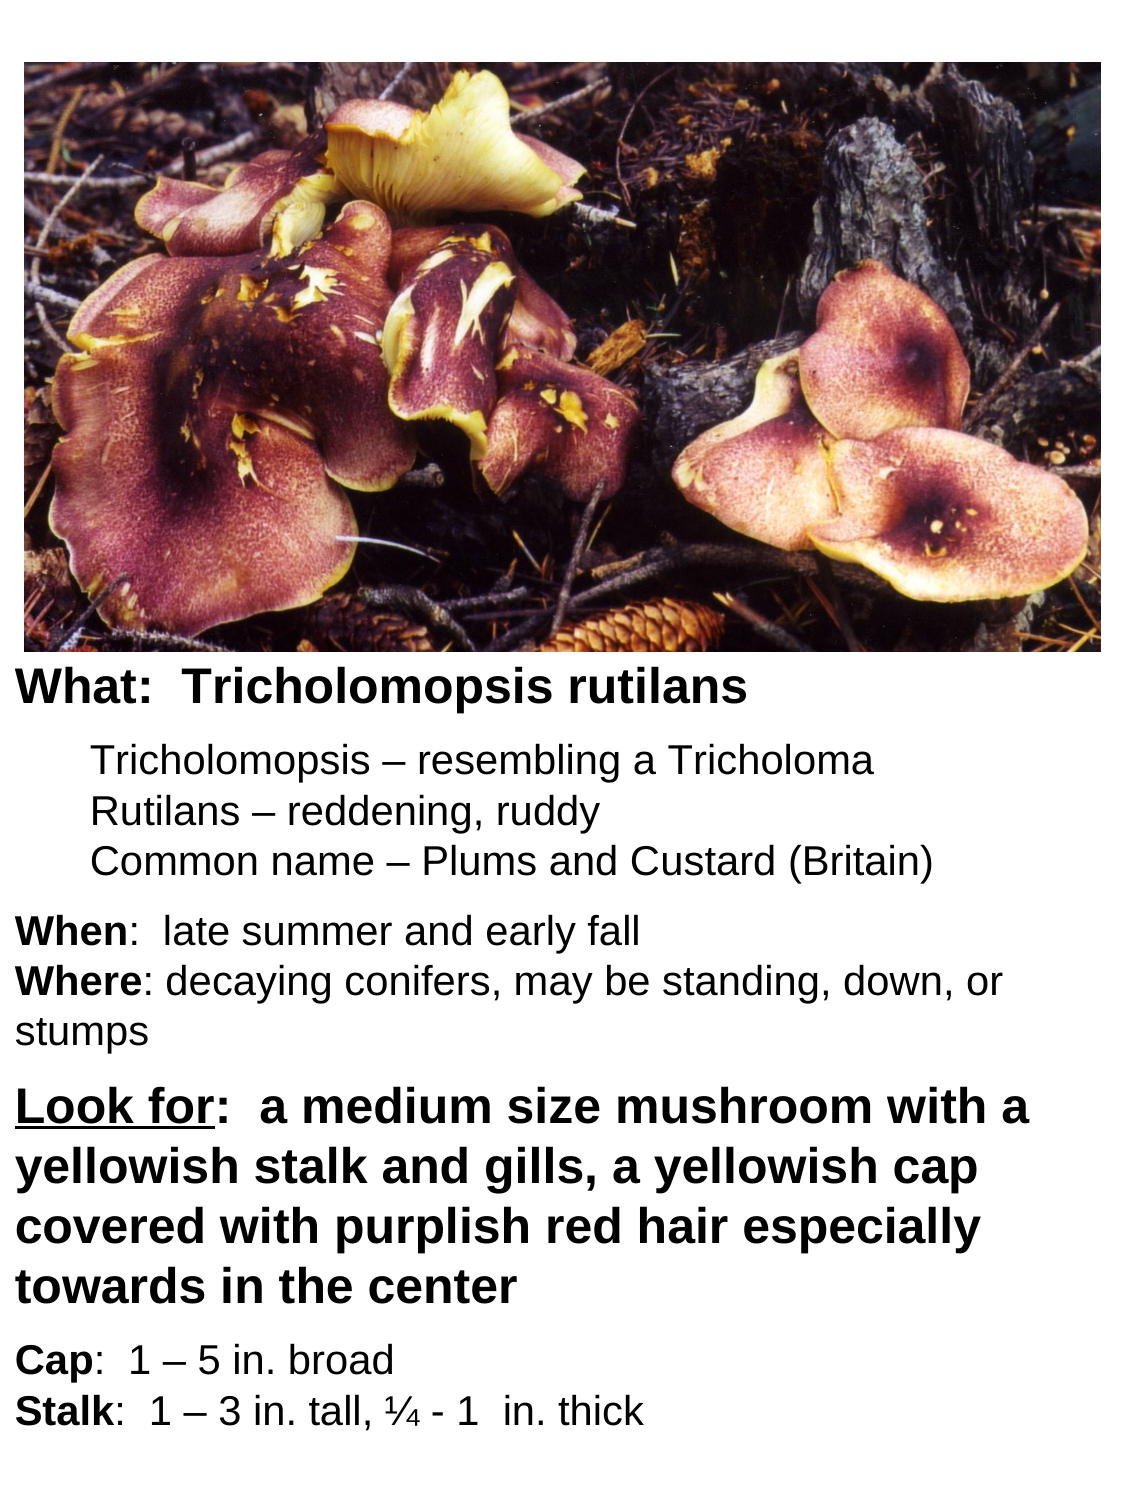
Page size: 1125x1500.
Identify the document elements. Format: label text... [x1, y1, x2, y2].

text_box What: Tricholomopsis rutilans Tricholomopsis – resembling a Tricholoma Rutilans – reddening, ruddy Common name – Plums and Custard (Britain) When: late summer and early fall Where: decaying conifers, may be standing, down, or stumps Look for: a medium size mushroom with a yellowish stalk and gills, a yellowish cap covered with purplish red hair especially towards in the center Cap: 1 – 5 in. broad Stalk: 1 – 3 in. tall, ¼ - 1 in. thick [0, 645, 1100, 1442]
picture [24, 62, 1101, 652]
